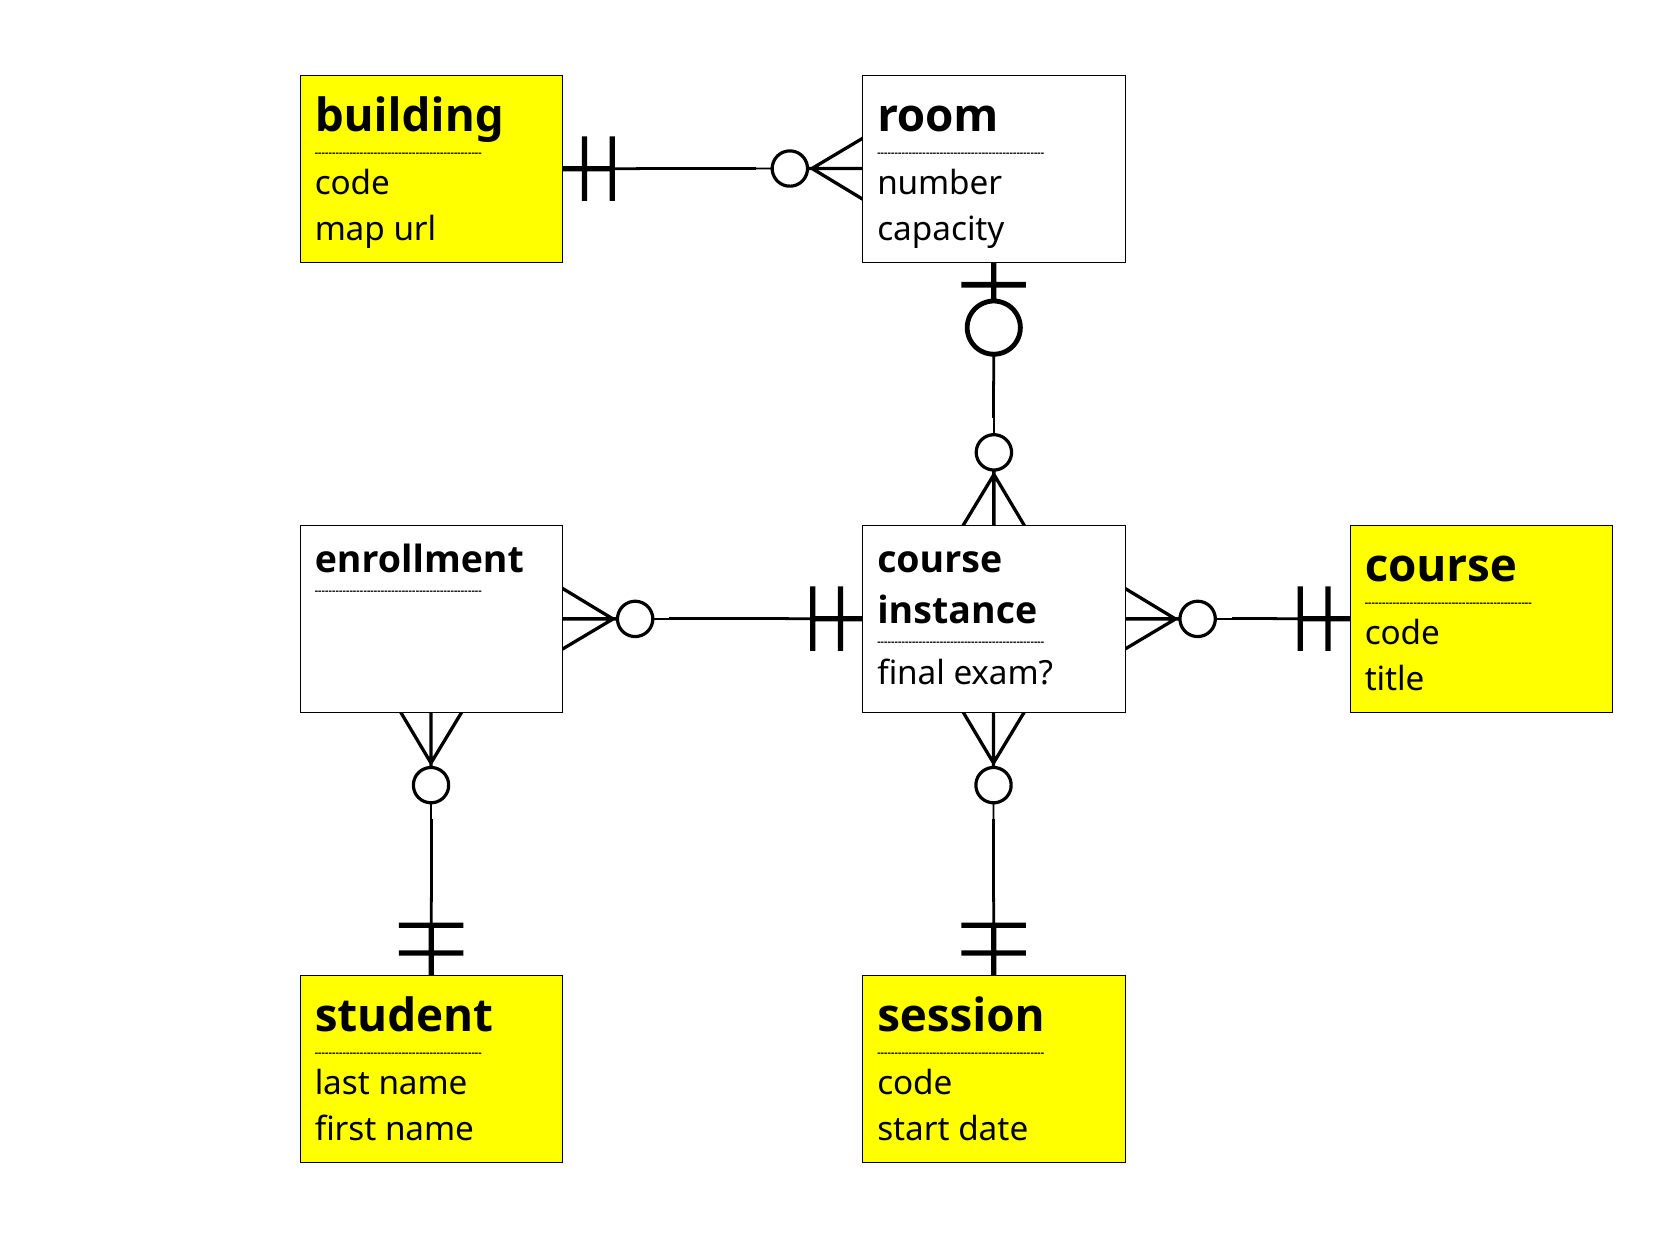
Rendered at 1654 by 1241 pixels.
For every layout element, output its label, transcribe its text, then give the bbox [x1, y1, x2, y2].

text_box session ------------------------------------------------ code start date [862, 975, 1126, 1163]
text_box room ------------------------------------------------ number capacity [862, 75, 1126, 263]
text_box student ------------------------------------------------ last name first name [300, 975, 563, 1163]
text_box course instance ------------------------------------------------ final exam? [862, 525, 1126, 713]
text_box enrollment ------------------------------------------------ [300, 525, 563, 713]
text_box course ------------------------------------------------ code title [1350, 525, 1613, 713]
text_box building ------------------------------------------------ code map url [300, 75, 563, 263]
